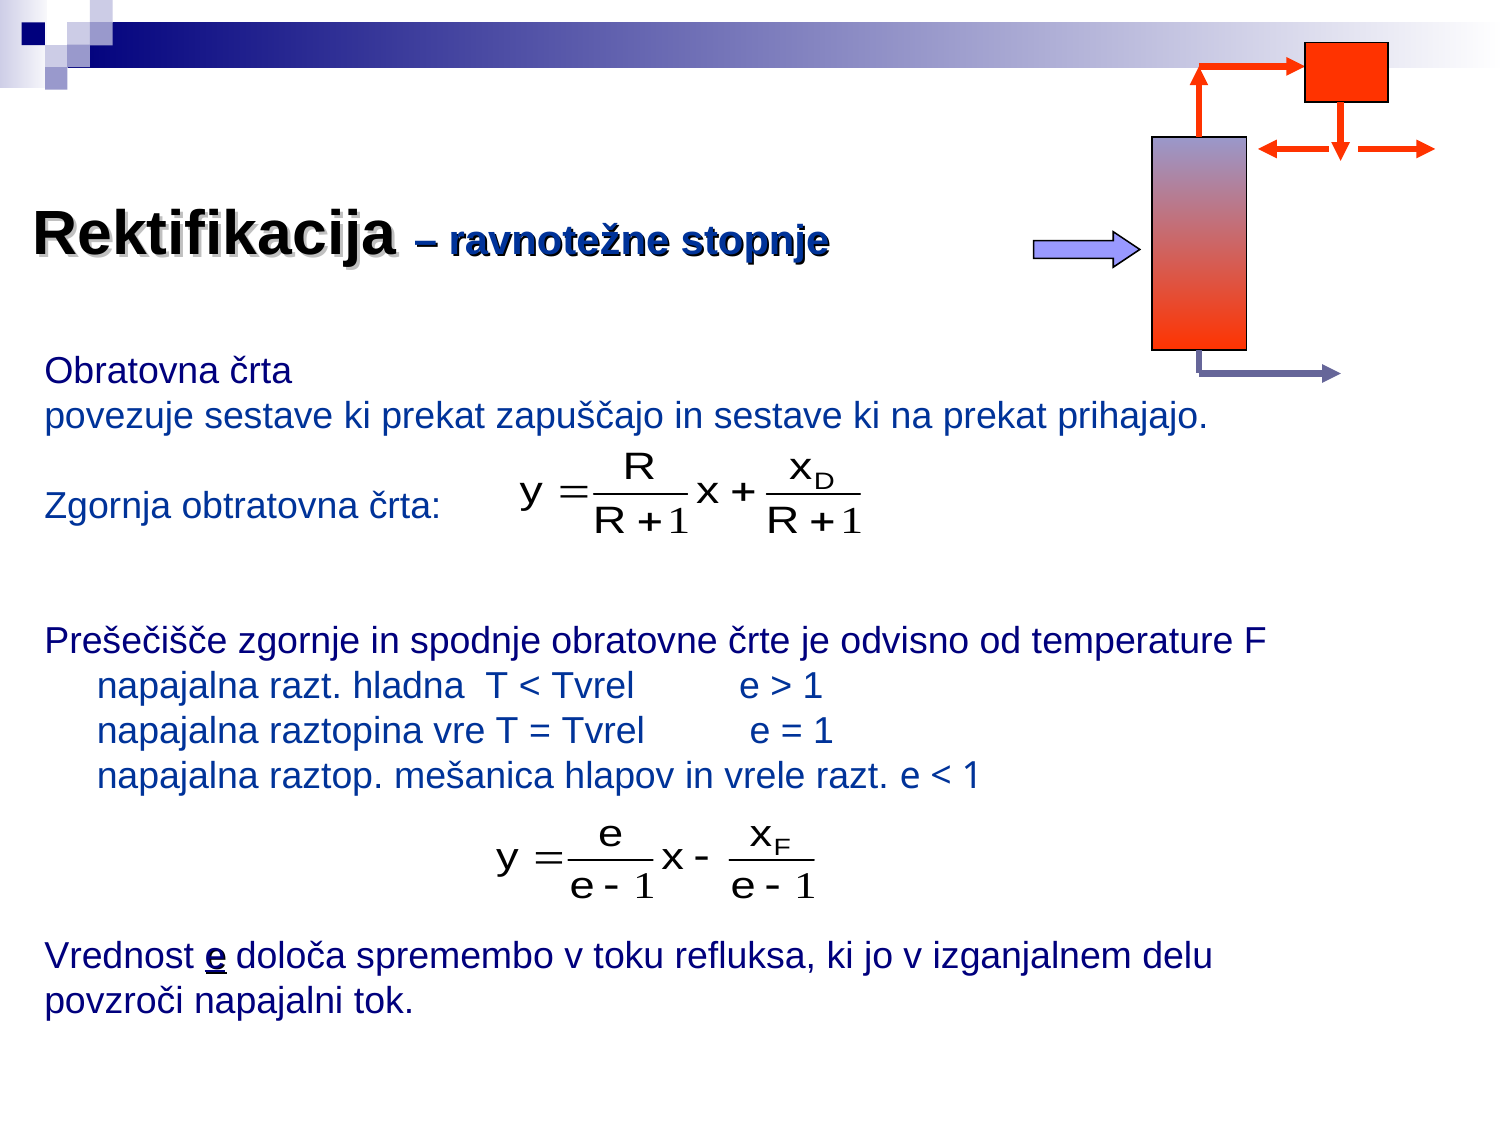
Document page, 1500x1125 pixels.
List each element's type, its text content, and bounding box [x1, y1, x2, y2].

text_box Obratovna črta povezuje sestave ki prekat zapuščajo in sestave ki na prekat prihajajo. Zgornja obtratovna črta: Prešečišče zgornje in spodnje obratovne črte je odvisno od temperature F napajalna razt. hladna T < Tvrel e > 1 napajalna raztopina vre T = Tvrel e = 1 napajalna raztop. mešanica hlapov in vrele razt. e < 1 Vrednost e določa spremembo v toku refluksa, ki jo v izganjalnem delu povzroči napajalni tok. [29, 337, 1318, 1029]
text_box [1151, 137, 1247, 350]
text_box [1305, 42, 1389, 102]
chart [513, 444, 869, 540]
chart [490, 810, 822, 905]
text_box Rektifikacija – ravnotežne stopnje [17, 184, 1141, 276]
text_box [1033, 231, 1140, 268]
